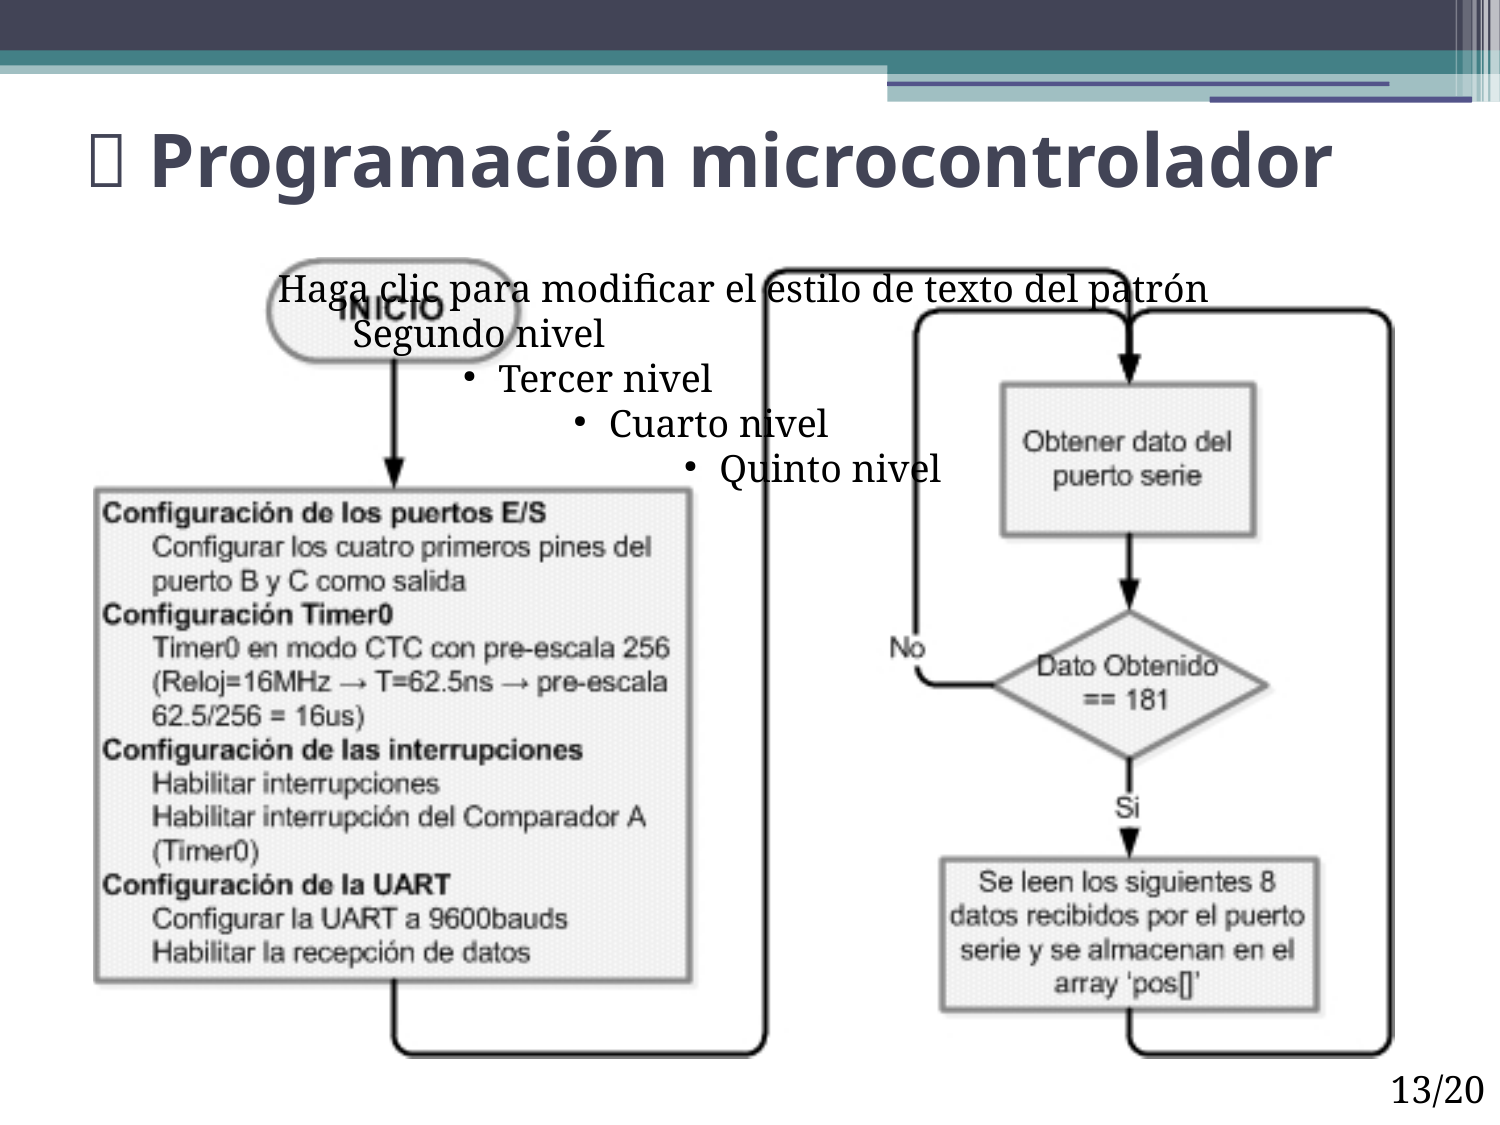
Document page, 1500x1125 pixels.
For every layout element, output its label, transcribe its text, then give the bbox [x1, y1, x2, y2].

title  Programación microcontrolador [70, 70, 1421, 246]
picture [93, 257, 1395, 1059]
slide_number <number>/20 [1358, 1065, 1500, 1125]
